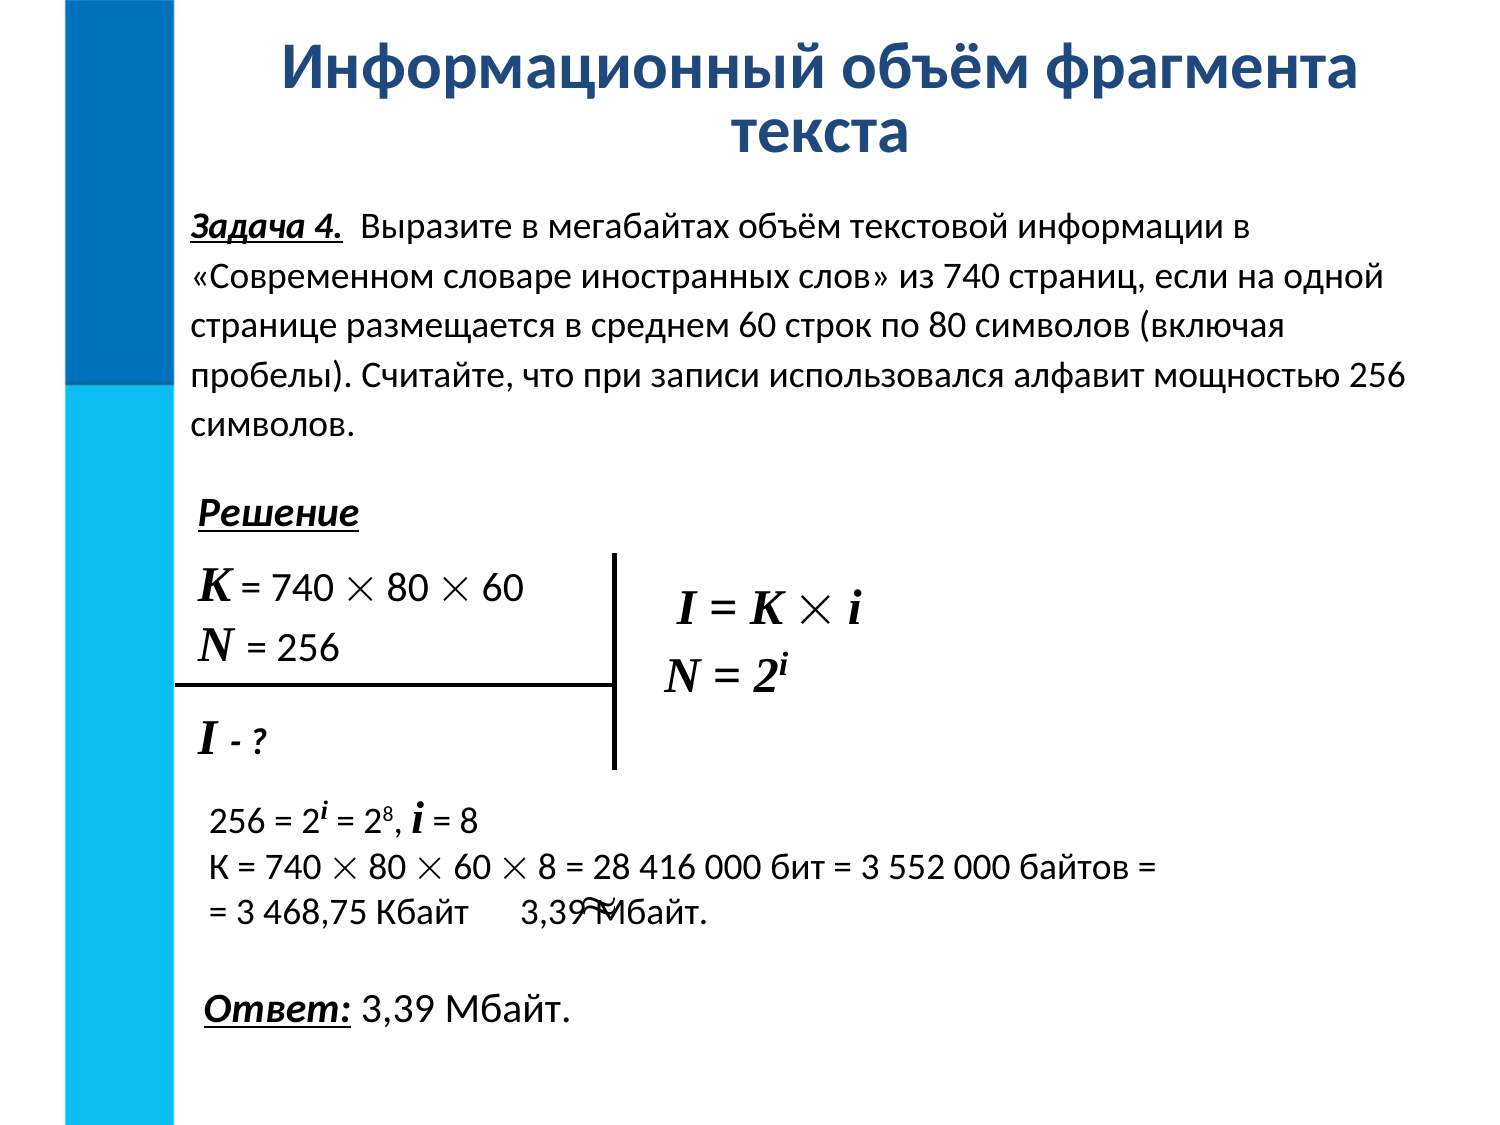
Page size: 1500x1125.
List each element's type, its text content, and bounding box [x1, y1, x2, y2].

text_box Ответ: 3,39 Мбайт. [188, 968, 1477, 1039]
text_box 256 = 2i = 28, i = 8 К = 740  80  60  8 = 28 416 000 бит = 3 552 000 байтов = = 3 468,75 Кбайт 3,39 Мбайт. [177, 779, 1465, 940]
text_box Задача 4. Выразите в мегабайтах объём текстовой информации в «Современном словаре иностранных слов» из 740 страниц, если на одной странице размещается в среднем 60 строк по 80 символов (включая пробелы). Считайте, что при записи использовался алфавит мощностью 256 символов. [175, 188, 1464, 452]
picture [0, 0, 1500, 1125]
text_box Информационный объём фрагмента текста [183, 30, 1459, 173]
text_box Решение [183, 472, 1471, 543]
text_box I = K  i N = 2i [649, 566, 910, 713]
text_box K = 740  80  60 N = 256 I - ? [183, 543, 627, 772]
